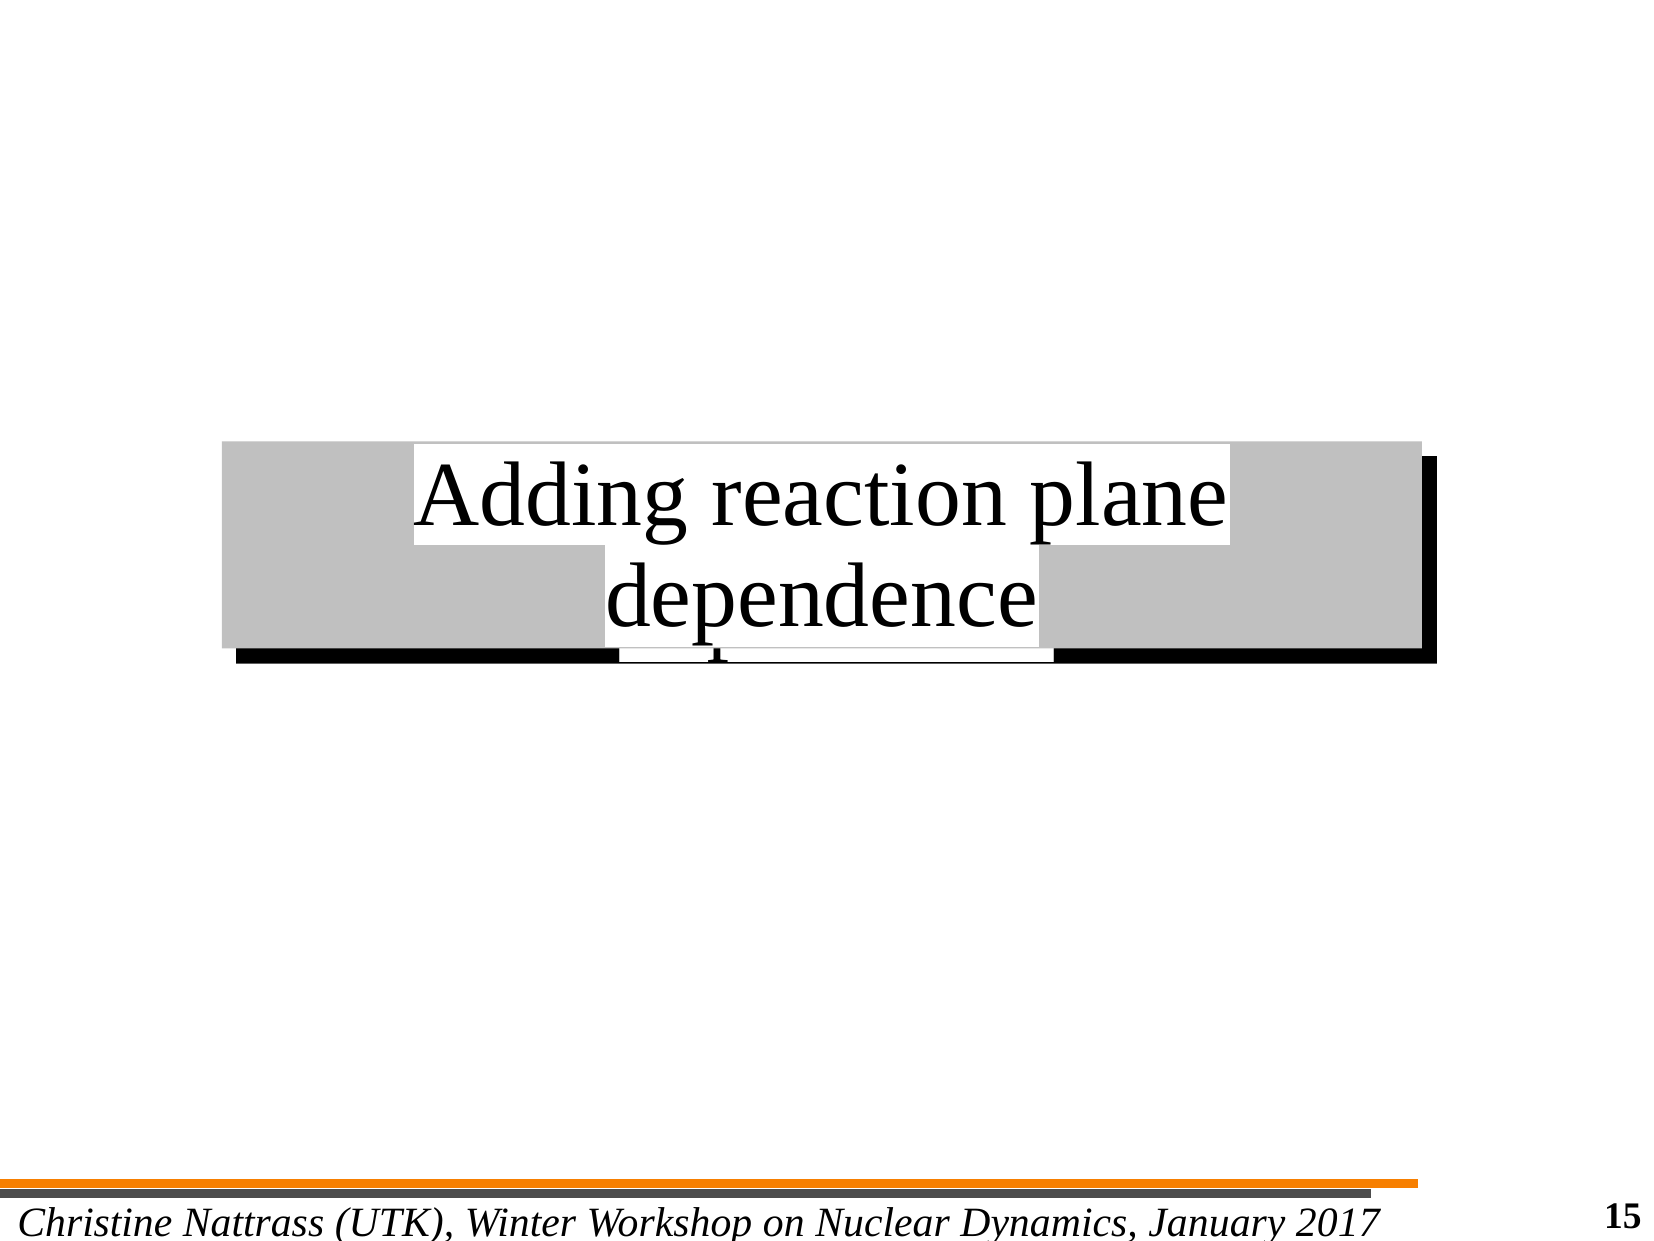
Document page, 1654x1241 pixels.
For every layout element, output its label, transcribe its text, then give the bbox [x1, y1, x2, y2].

title Adding reaction plane dependence [221, 441, 1422, 649]
